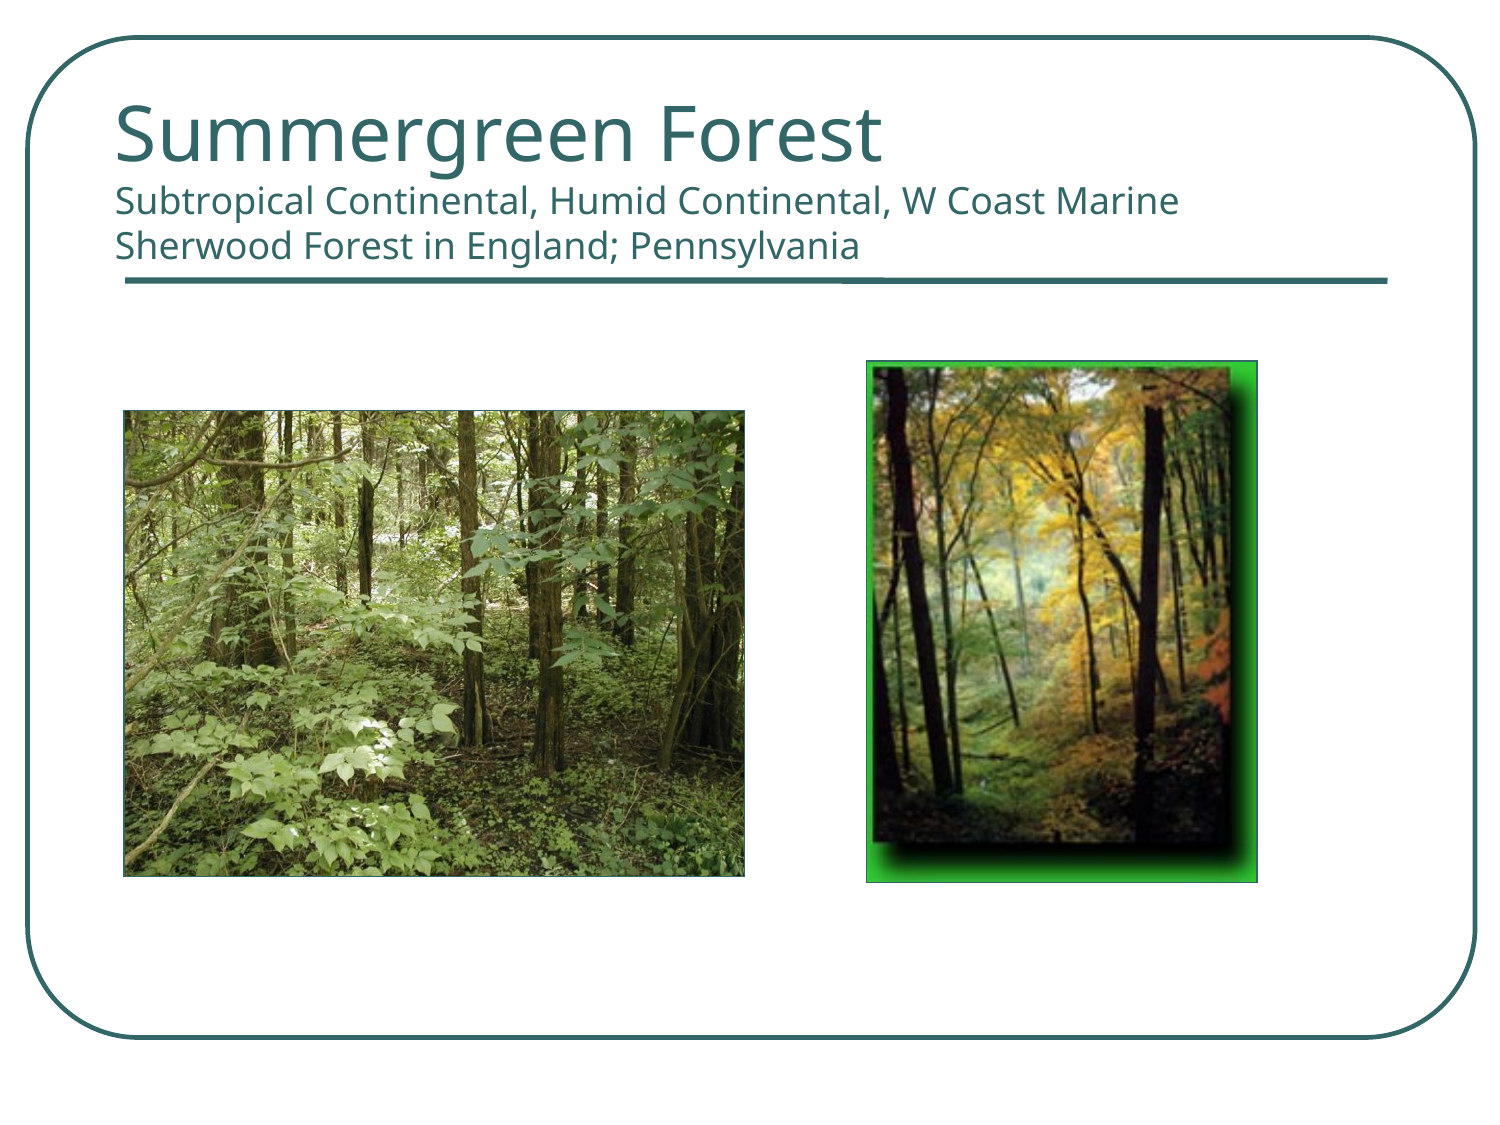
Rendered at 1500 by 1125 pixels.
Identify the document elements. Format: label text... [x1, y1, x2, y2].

title Summergreen Forest Subtropical Continental, Humid Continental, W Coast Marine Sherwood Forest in England; Pennsylvania [100, 77, 1388, 276]
picture [125, 411, 744, 876]
picture [867, 361, 1256, 882]
